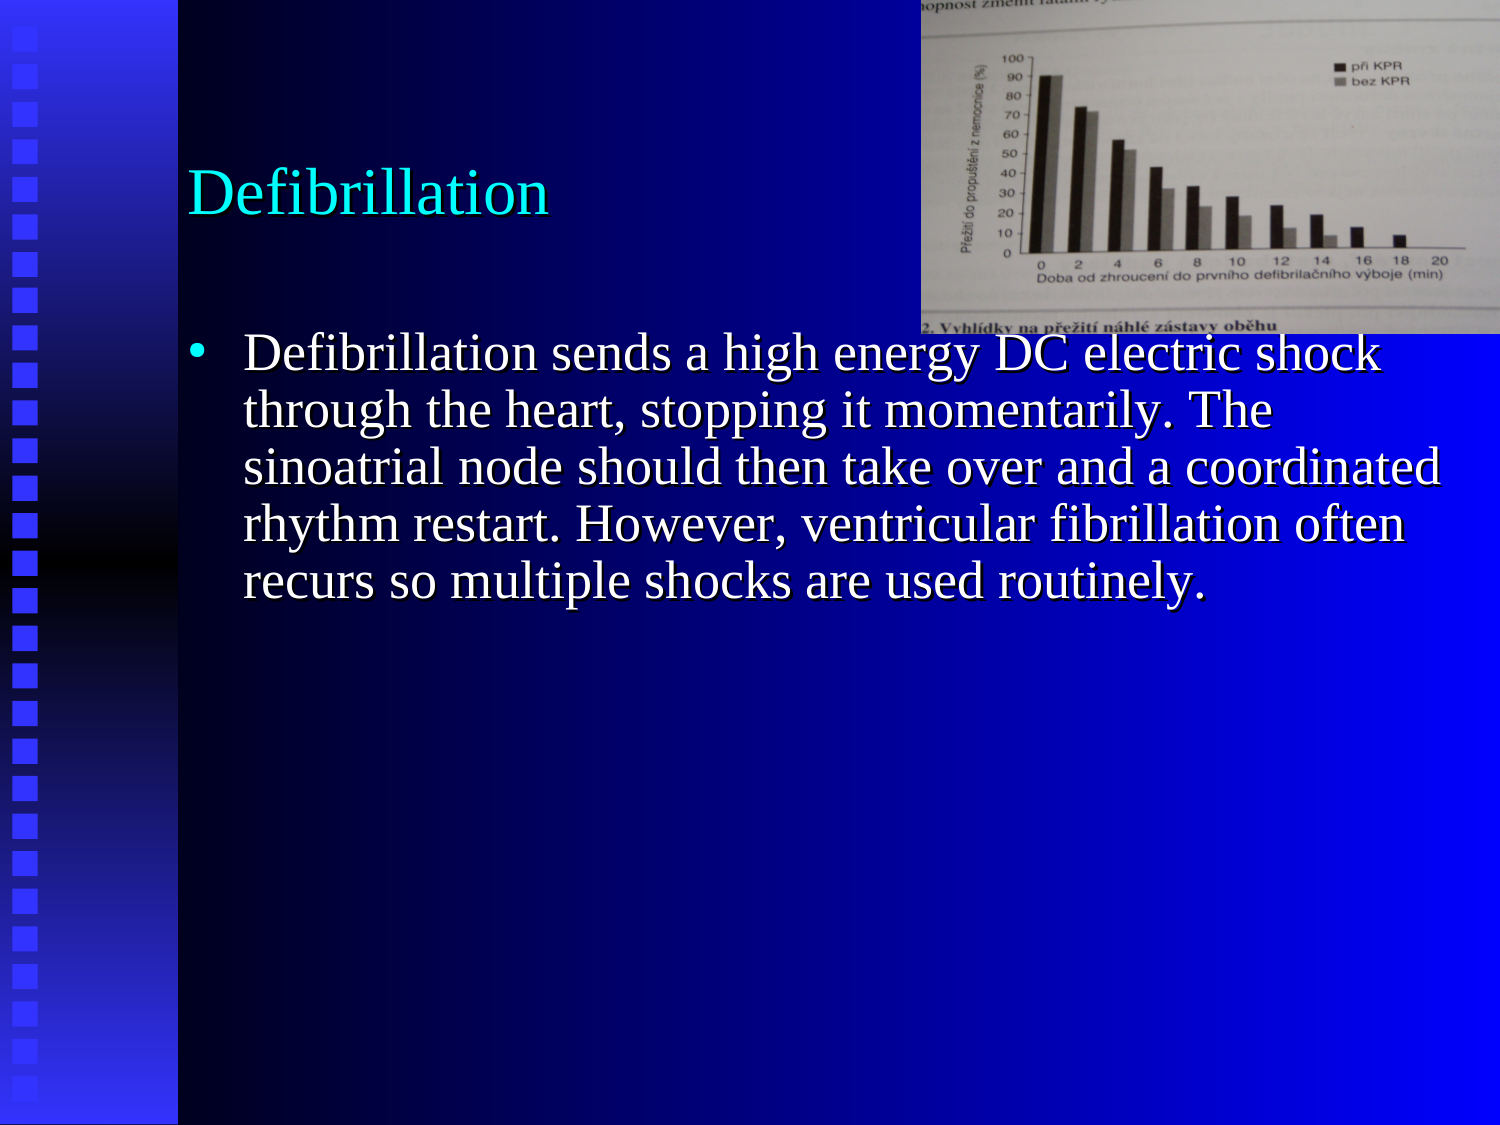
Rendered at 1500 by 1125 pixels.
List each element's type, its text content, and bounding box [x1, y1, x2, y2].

picture [921, 0, 1500, 334]
title Defibrillation [187, 99, 921, 288]
list Defibrillation sends a high energy DC electric shock through the heart, stopping it momentarily. The sinoatrial node should then take over and a coordinated rhythm restart. However, ventricular fibrillation often recurs so multiple shocks are used routinely. [187, 324, 1463, 1028]
